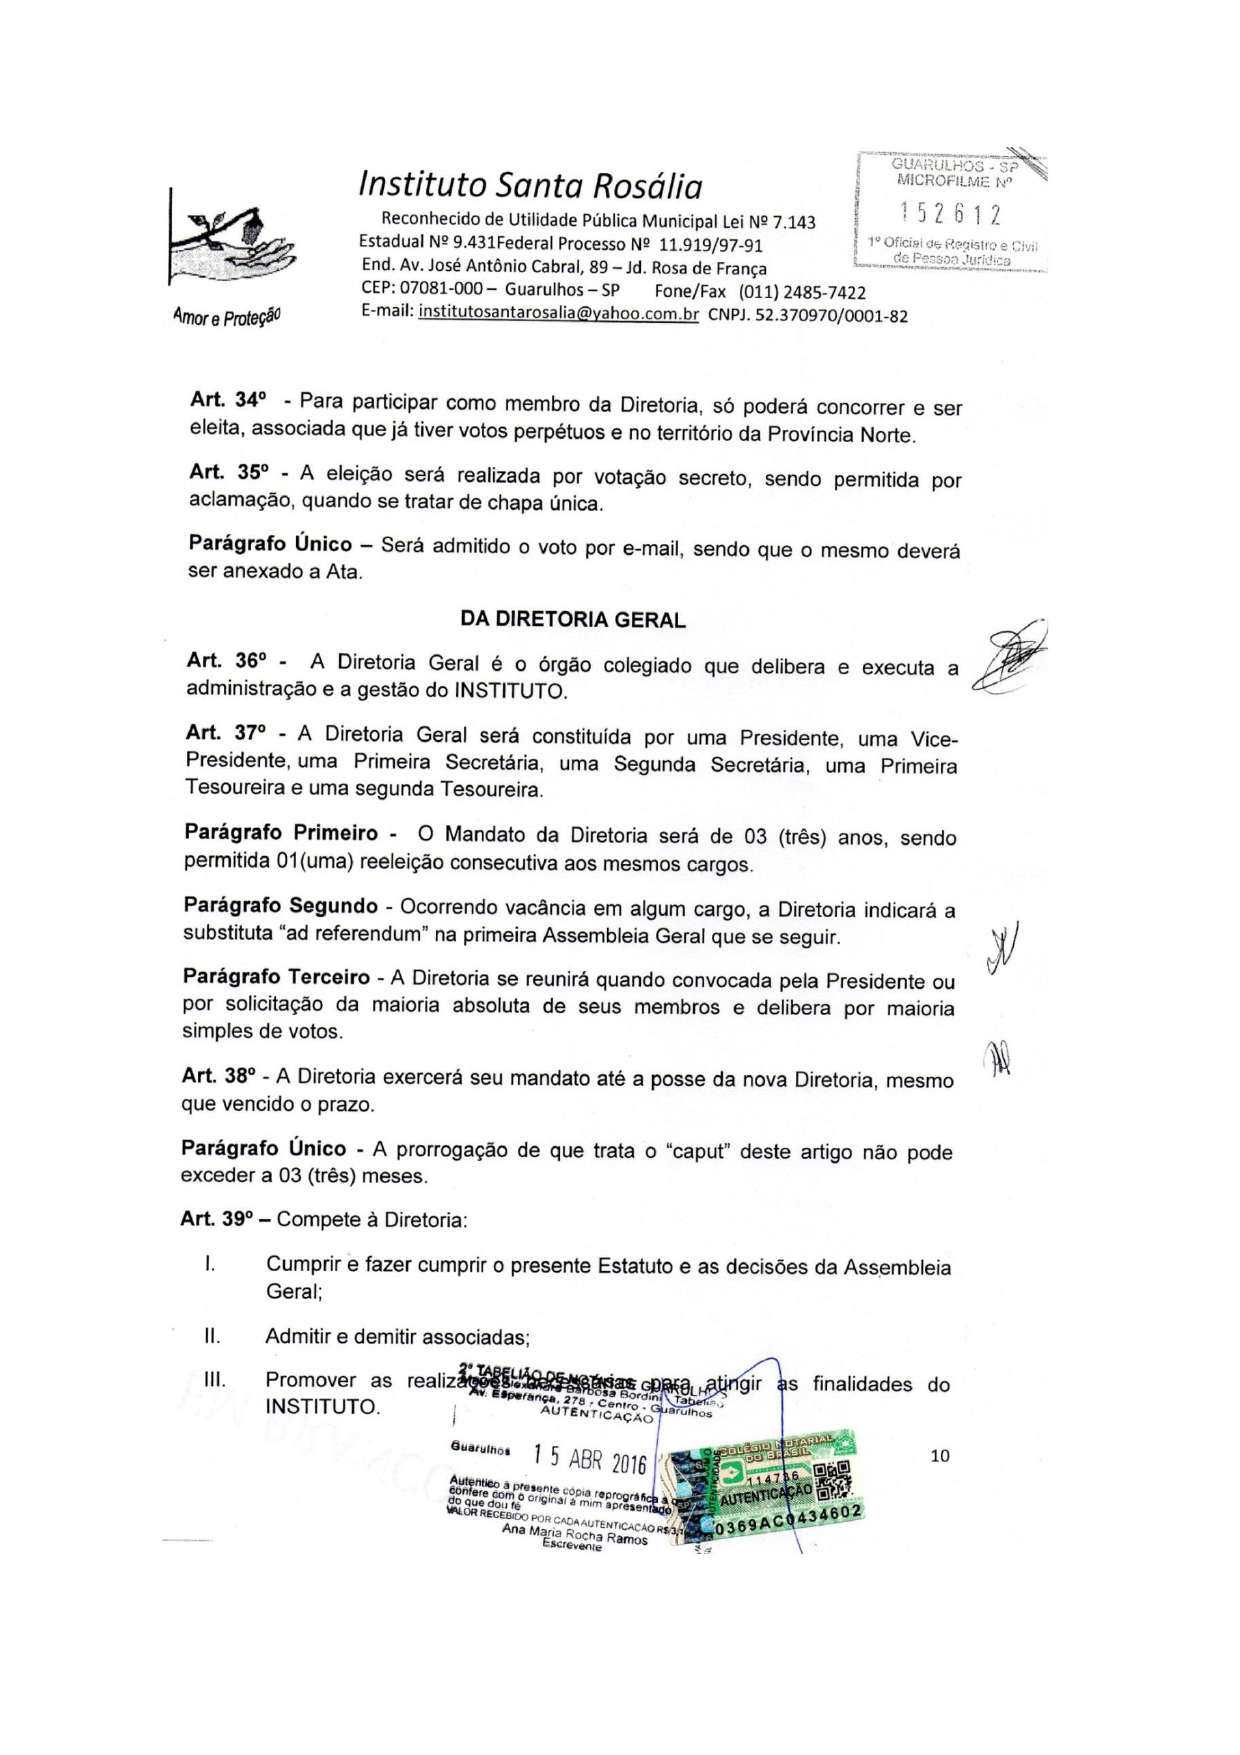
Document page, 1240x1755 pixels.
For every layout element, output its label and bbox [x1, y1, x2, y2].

text_box [162, 148, 1048, 1554]
